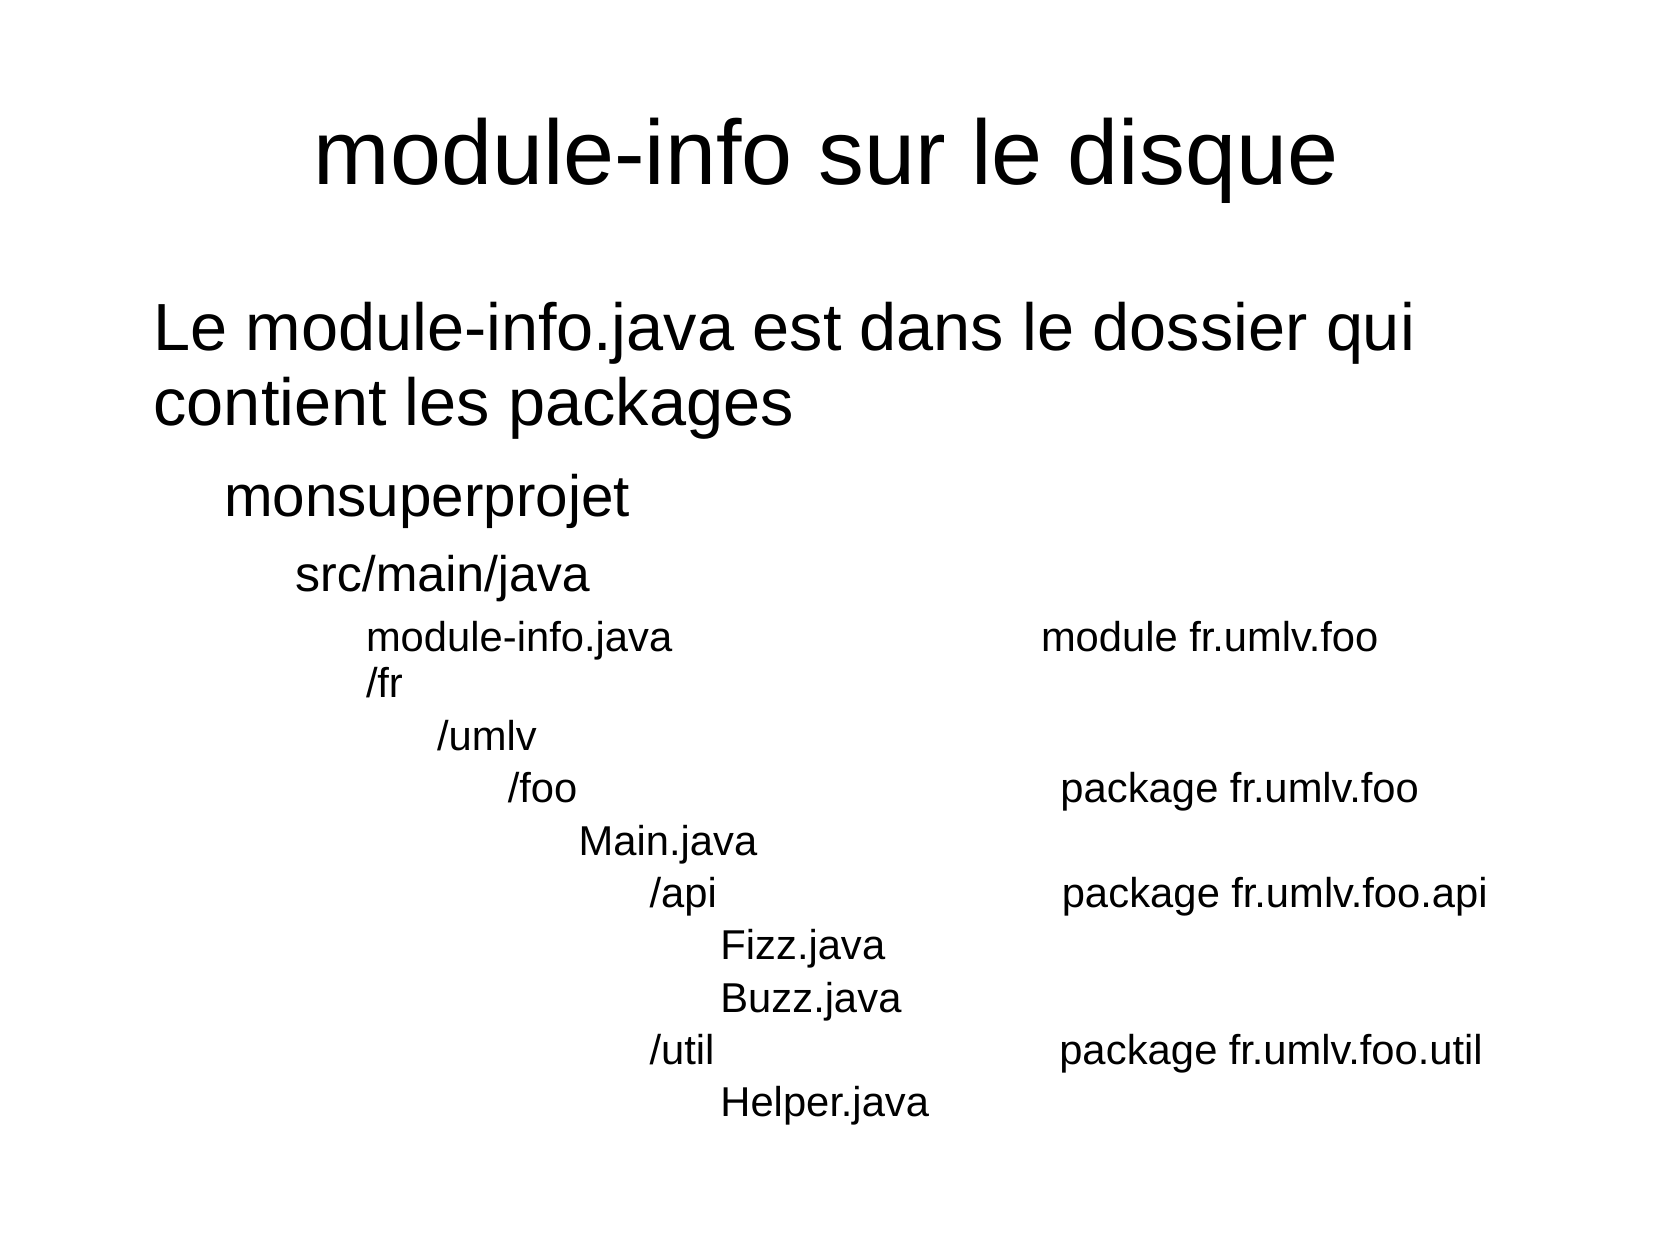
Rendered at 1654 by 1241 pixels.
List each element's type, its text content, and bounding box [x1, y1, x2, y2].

title module-info sur le disque [82, 49, 1571, 257]
list Le module-info.java est dans le dossier qui contient les packages monsuperprojet src/main/java module-info.java module fr.umlv.foo /fr /umlv /foo package fr.umlv.foo Main.java /api package fr.umlv.foo.api Fizz.java Buzz.java /util package fr.umlv.foo.util Helper.java [82, 290, 1571, 1156]
